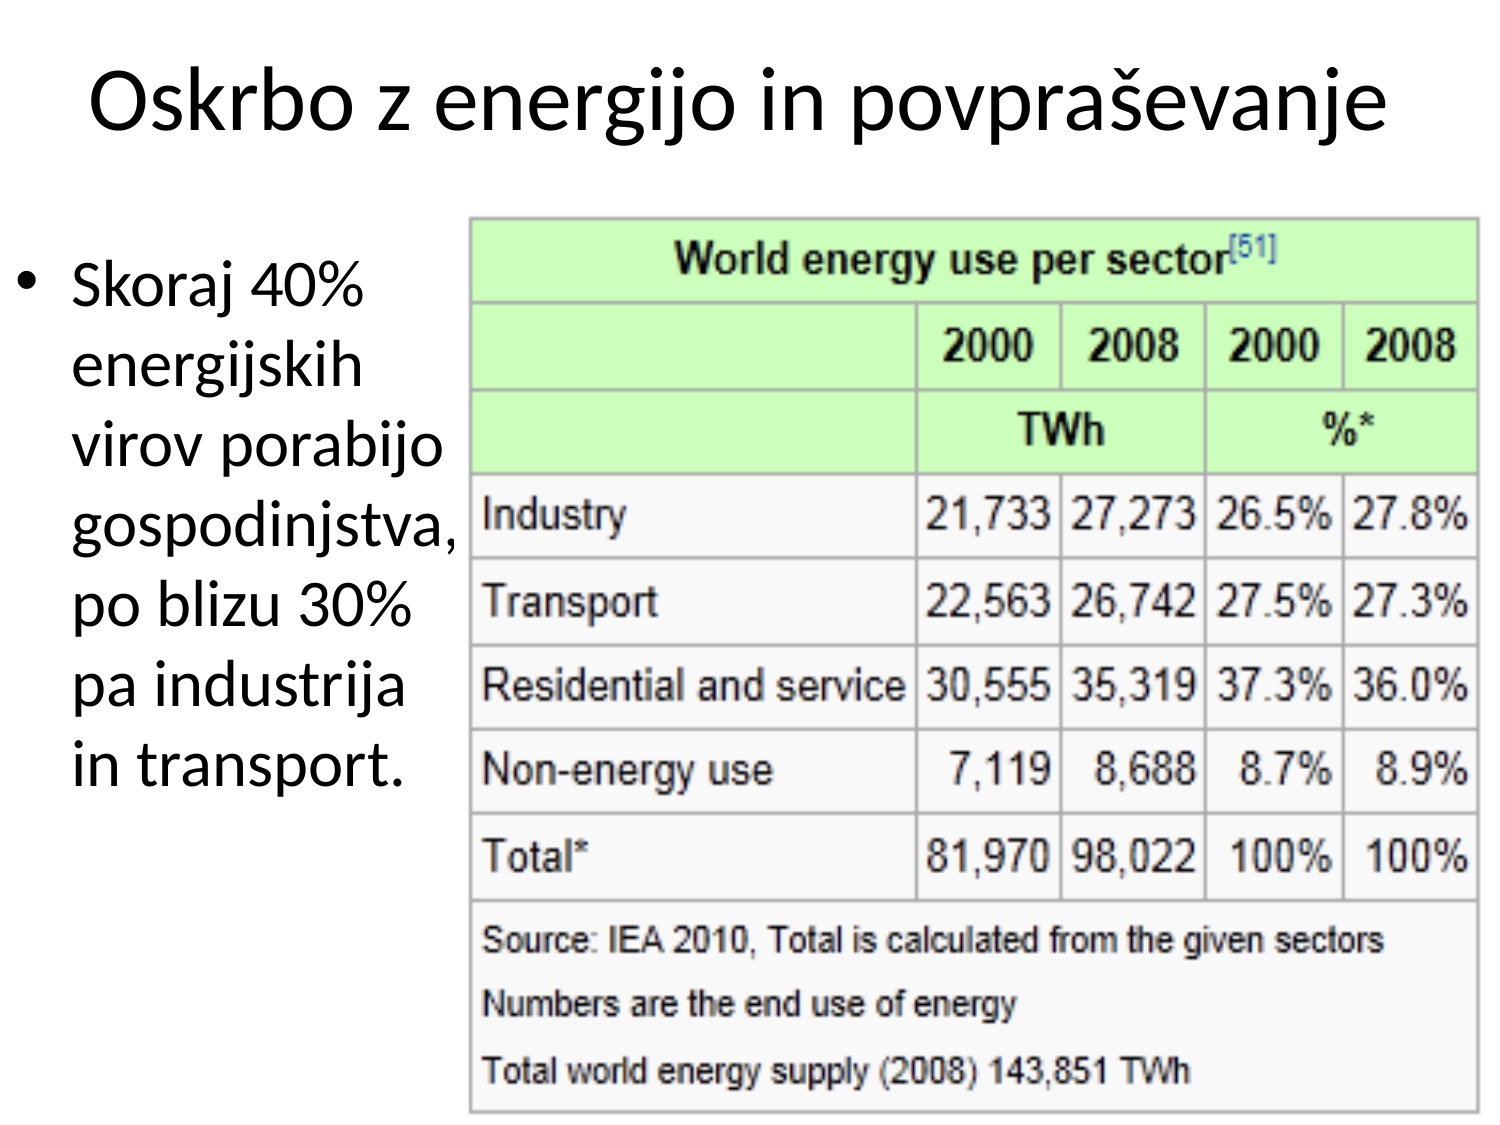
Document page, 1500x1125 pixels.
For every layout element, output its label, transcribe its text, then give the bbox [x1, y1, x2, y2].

picture [454, 198, 1500, 1125]
title Oskrbo z energijo in povpraševanje [64, 0, 1415, 188]
list Skoraj 40% energijskih virov porabijo gospodinjstva, po blizu 30% pa industrija in transport. [0, 231, 454, 1000]
